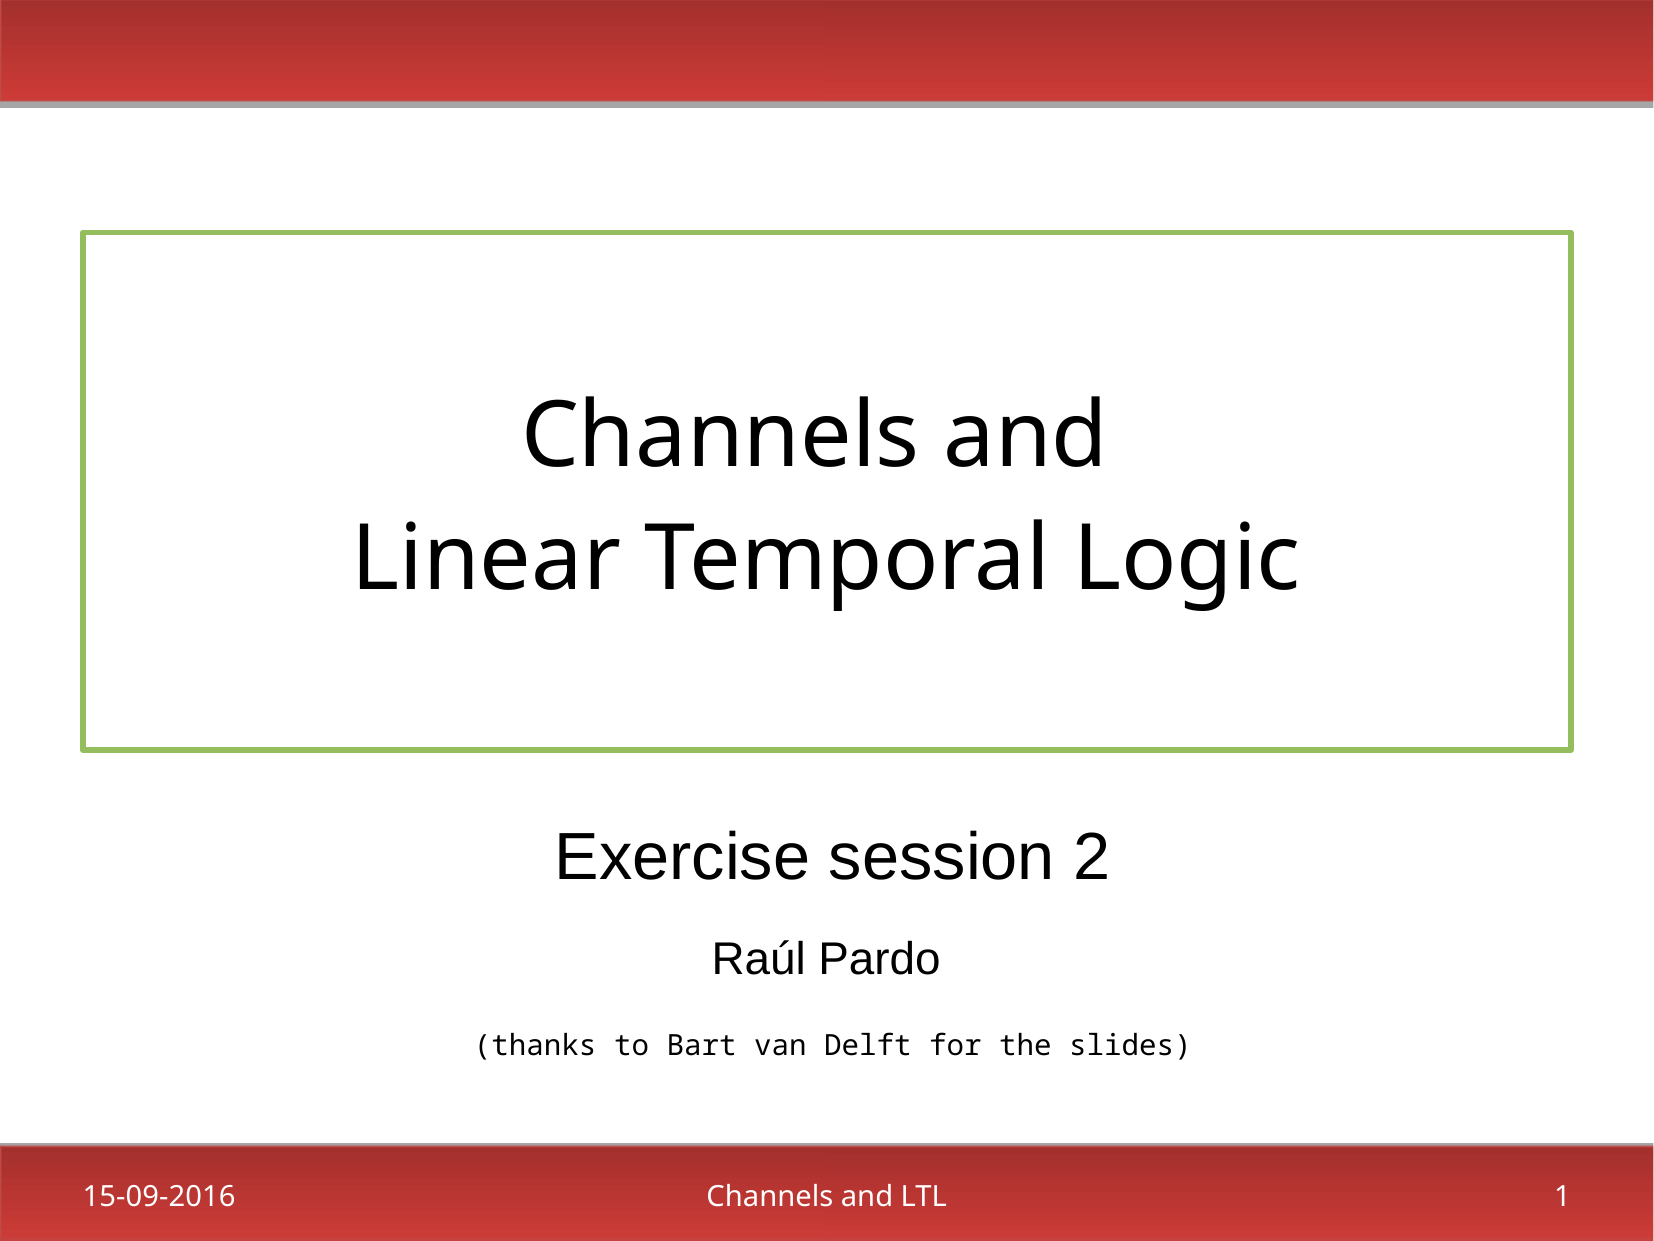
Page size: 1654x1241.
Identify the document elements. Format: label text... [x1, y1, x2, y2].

picture [0, 0, 1654, 108]
text_box Raúl Pardo (thanks to Bart van Delft for the slides) [88, 938, 1577, 1058]
subtitle Exercise session 2 [88, 797, 1577, 916]
title Channels and Linear Temporal Logic [82, 232, 1571, 751]
picture [0, 1143, 1654, 1241]
